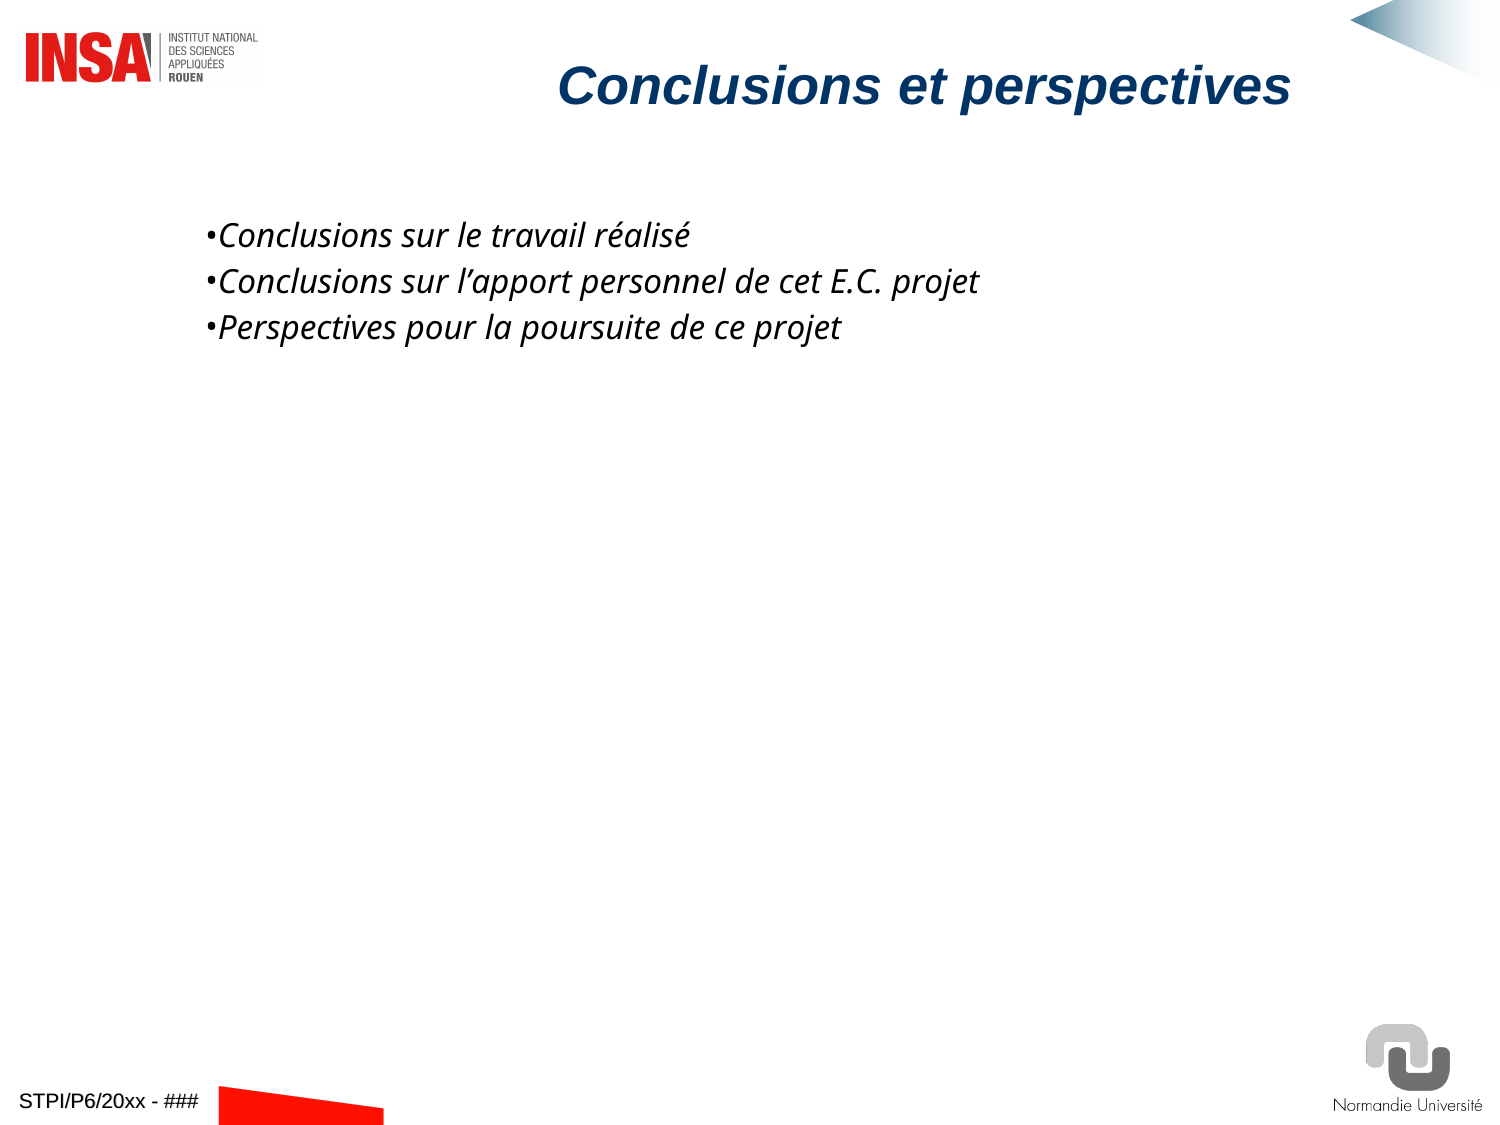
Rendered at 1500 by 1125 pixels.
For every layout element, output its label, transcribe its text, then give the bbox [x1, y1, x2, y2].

picture [17, 24, 266, 89]
picture [1334, 1024, 1482, 1111]
text_box Conclusions et perspectives [351, 42, 1500, 124]
text_box Conclusions sur le travail réalisé Conclusions sur l’apport personnel de cet E.C. projet Perspectives pour la poursuite de ce projet [190, 206, 1447, 405]
